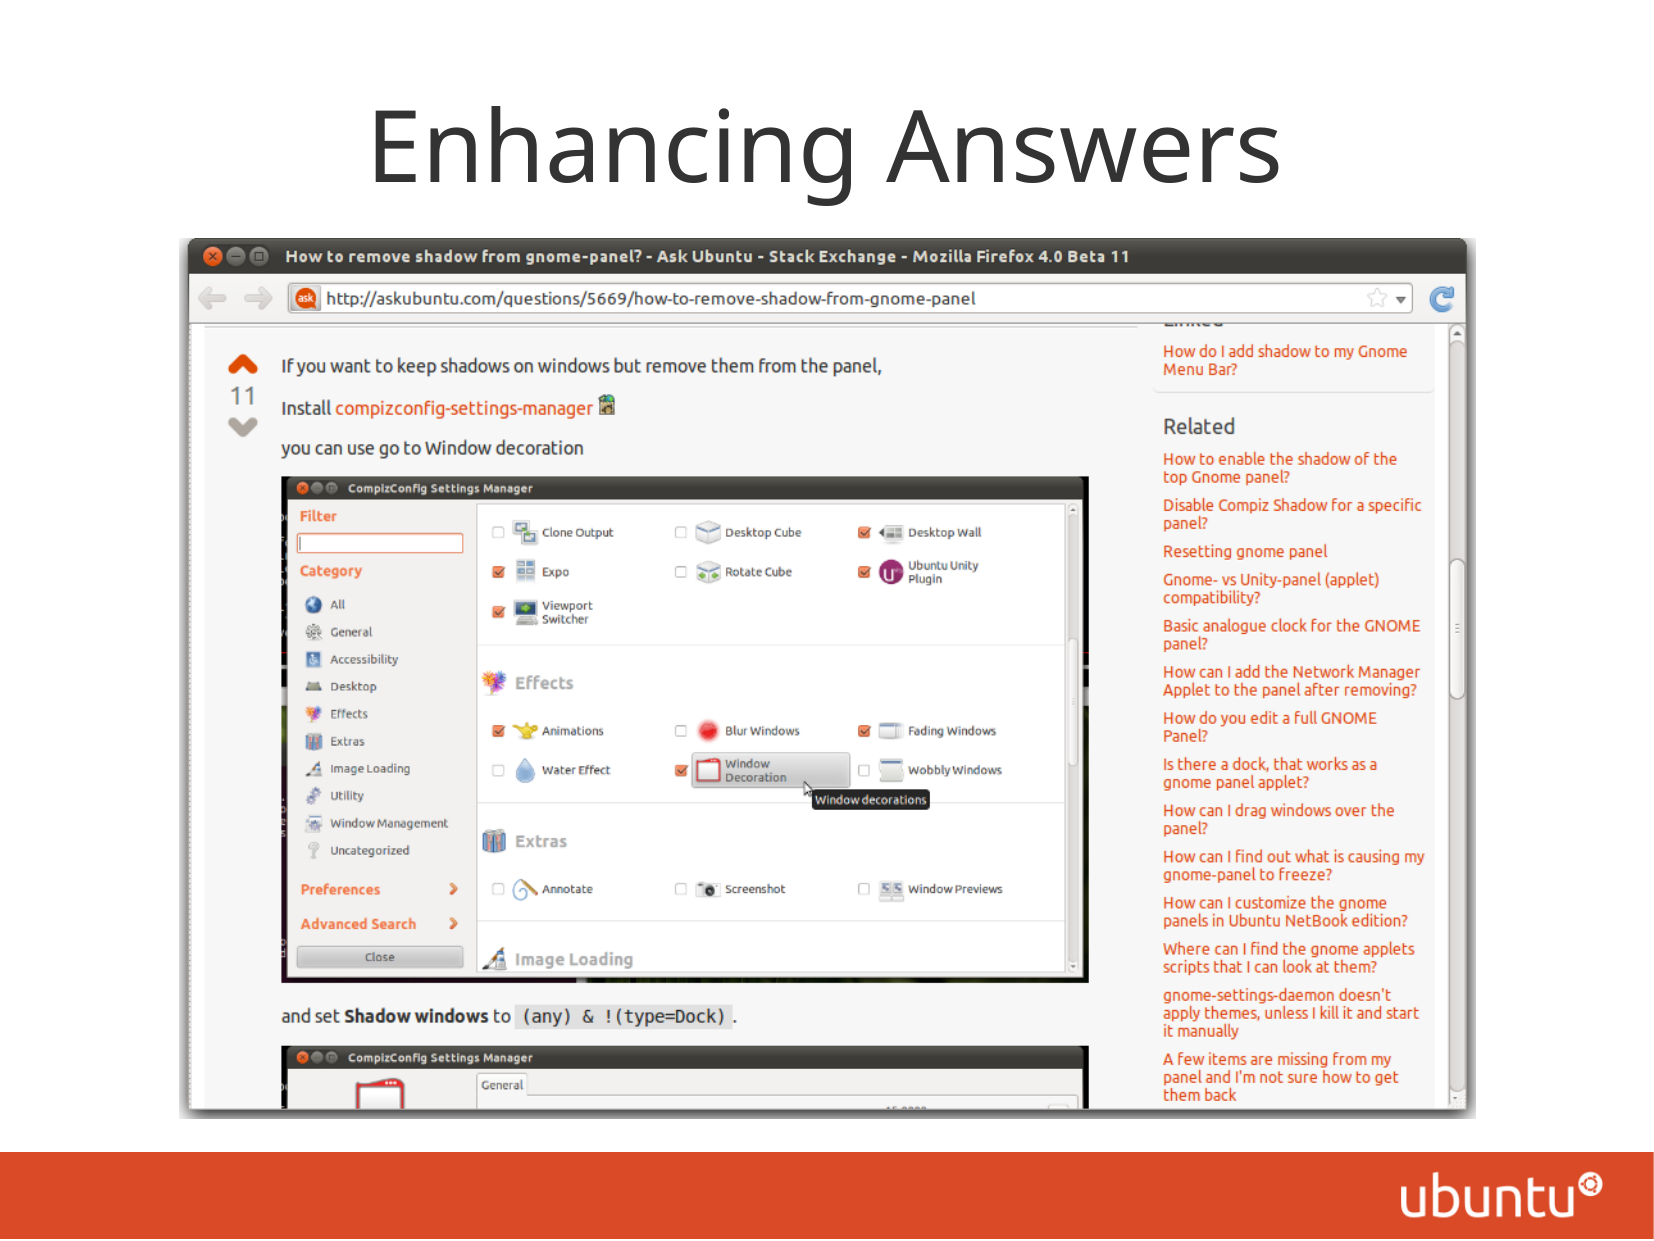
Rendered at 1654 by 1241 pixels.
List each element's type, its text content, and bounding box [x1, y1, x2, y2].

picture [179, 238, 1476, 1119]
picture [0, 1152, 1654, 1239]
title Enhancing Answers [56, 76, 1596, 224]
